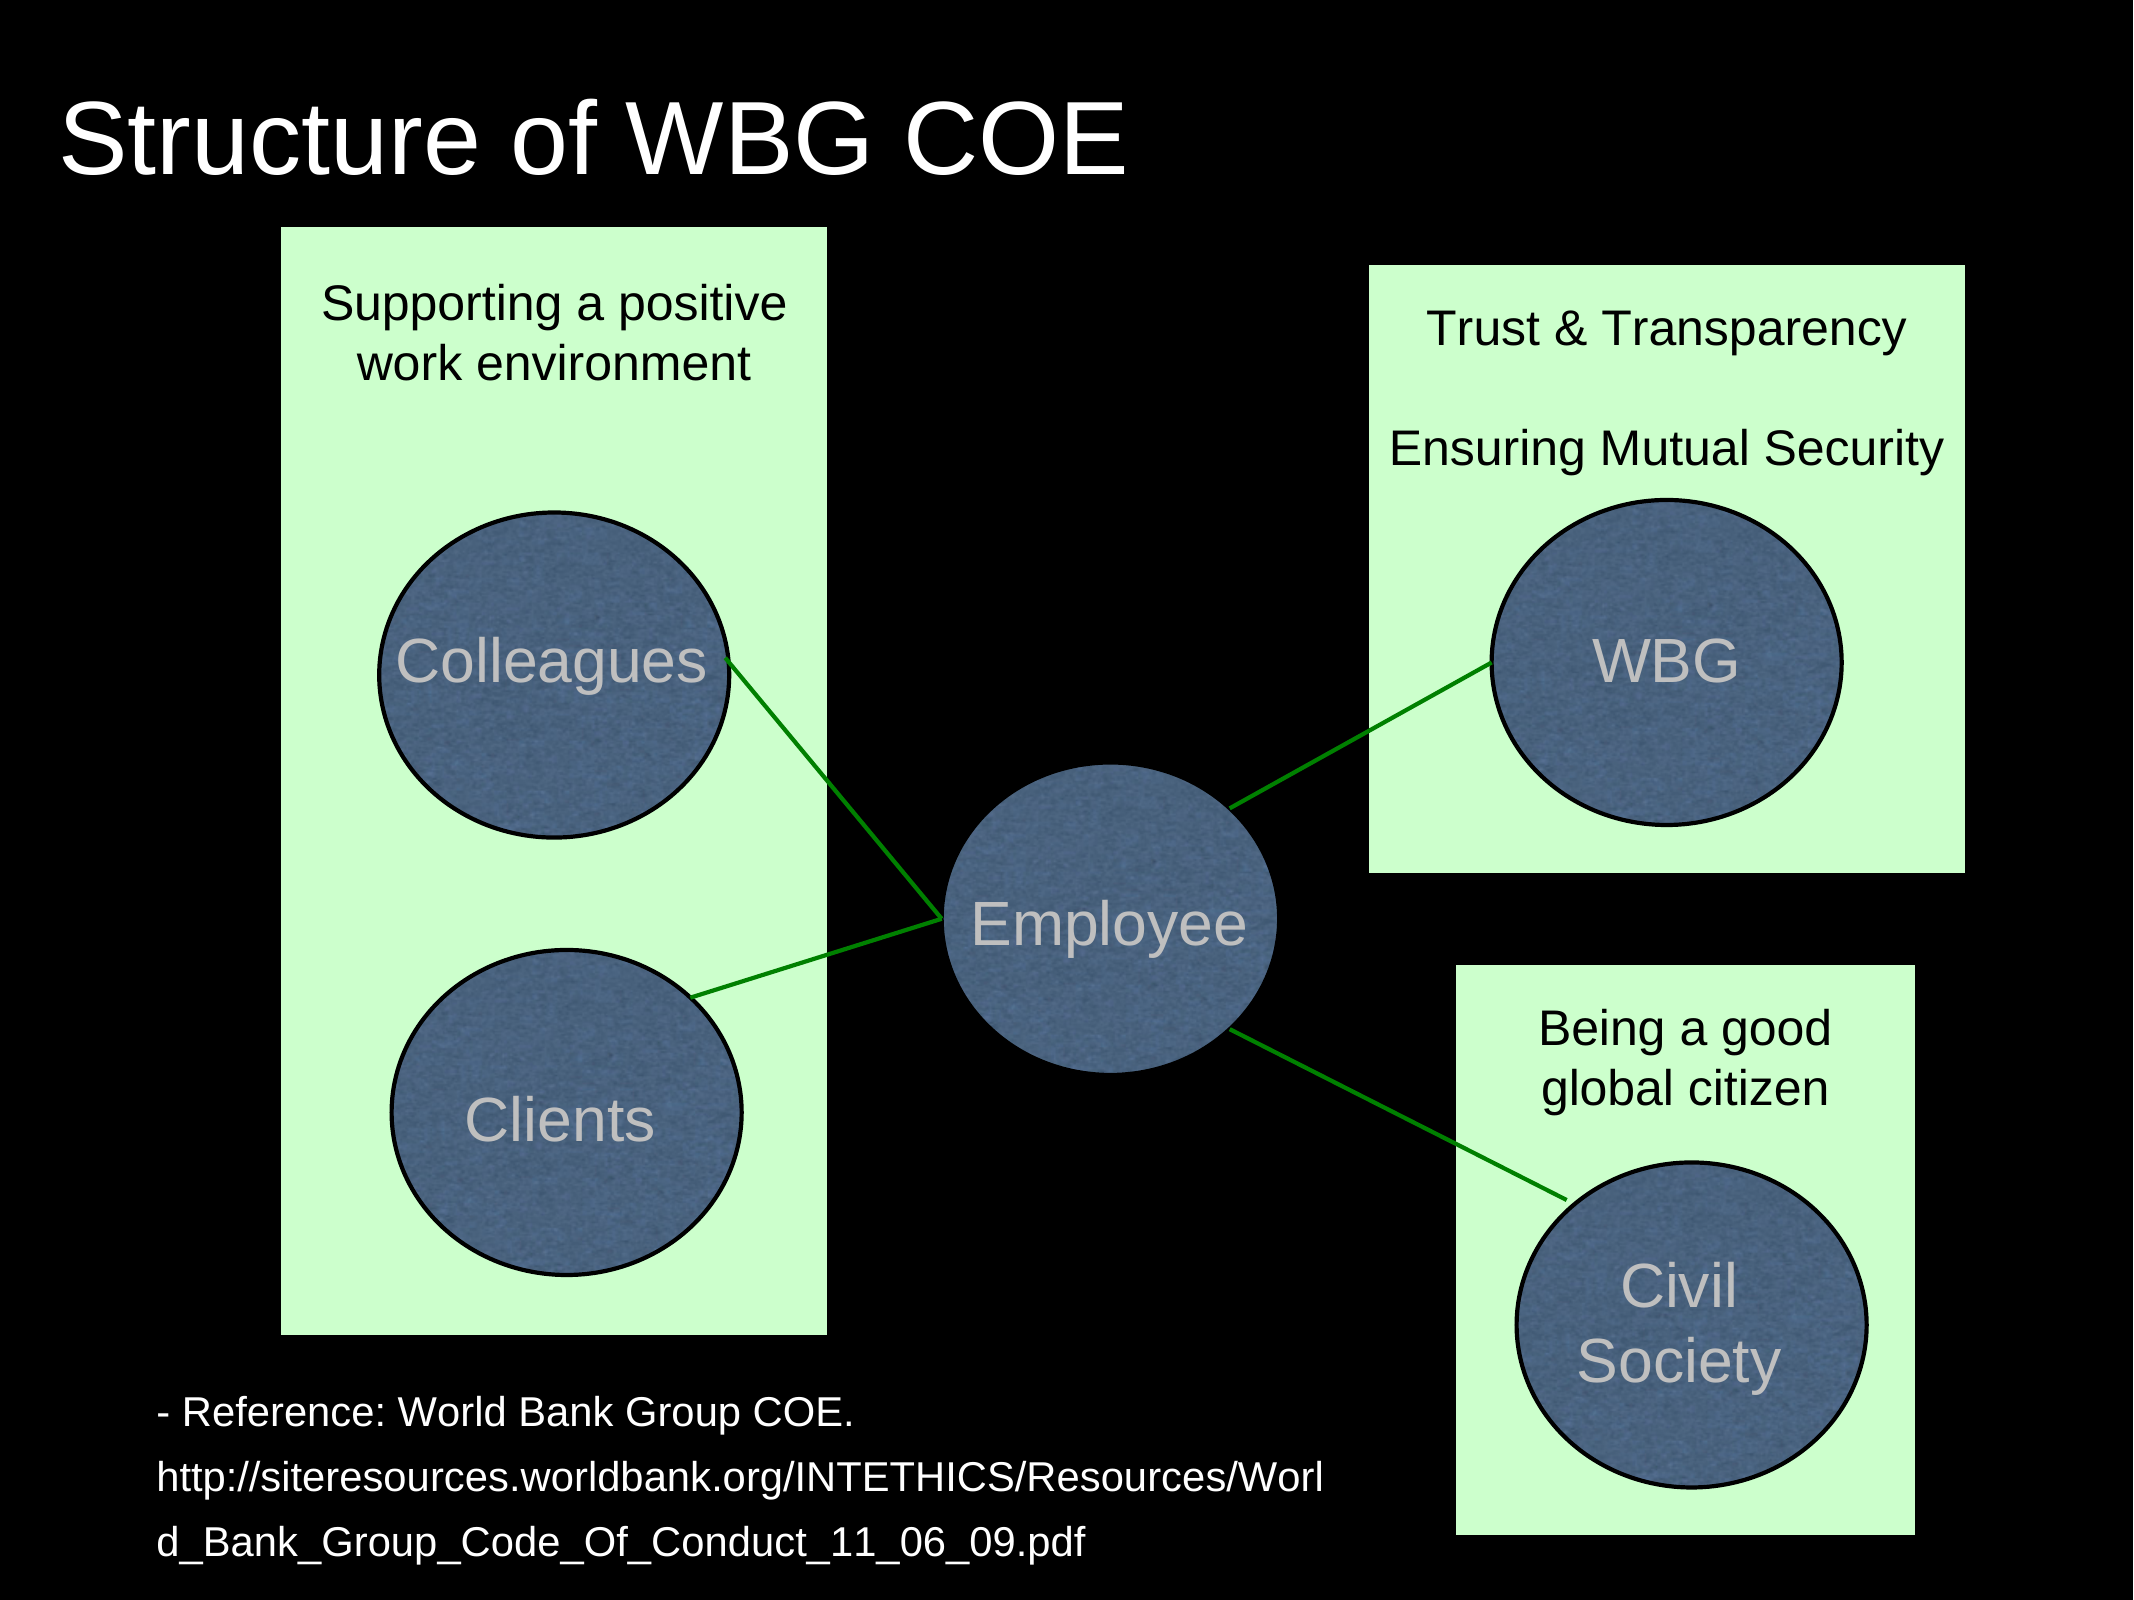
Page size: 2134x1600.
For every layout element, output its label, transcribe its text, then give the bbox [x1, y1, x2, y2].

text_box Being a good global citizen [1479, 987, 1892, 1123]
text_box [1454, 962, 1917, 1538]
text_box [1366, 483, 1967, 876]
text_box [279, 225, 830, 1338]
text_box Clients [404, 1071, 717, 1163]
text_box [941, 762, 1280, 1075]
text_box Supporting a positive work environment [304, 262, 805, 398]
text_box Employee [955, 875, 1264, 966]
text_box [1366, 262, 1967, 287]
text_box Structure of WBG COE [58, 70, 1131, 196]
text_box Colleagues [379, 612, 726, 703]
text_box WBG [1504, 612, 1830, 703]
text_box - Reference: World Bank Group COE. http://siteresources.worldbank.org/INTETHICS/Resources/World_Bank_Group_Code_Of_Conduct_11_06_09.pdf [141, 1362, 1342, 1573]
text_box Trust & Transparency Ensuring Mutual Security [1366, 287, 1967, 483]
text_box Civil Society [1504, 1237, 1855, 1403]
